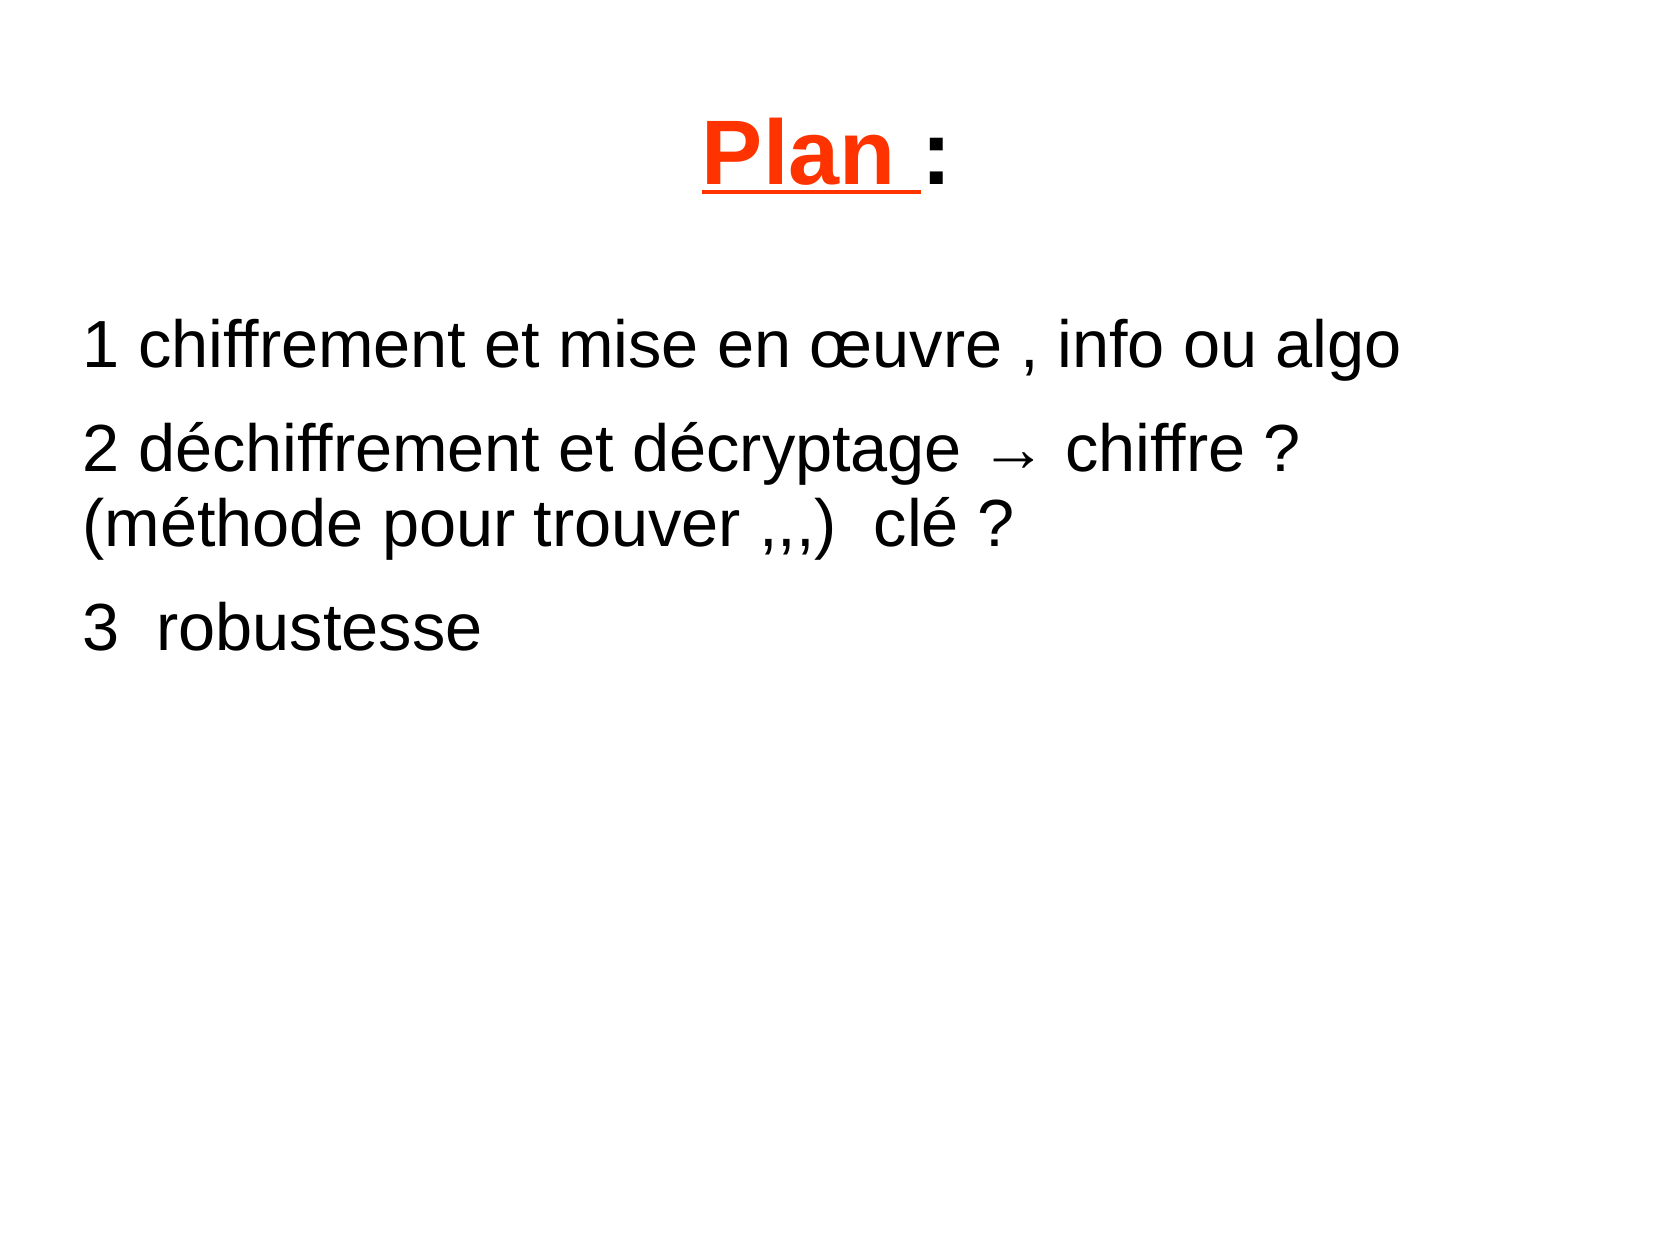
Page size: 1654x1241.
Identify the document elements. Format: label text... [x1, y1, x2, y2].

title Plan : [82, 49, 1571, 257]
list 1 chiffrement et mise en œuvre , info ou algo 2 déchiffrement et décryptage → chiffre ? (méthode pour trouver ,,,) clé ? 3 robustesse [82, 307, 1571, 1027]
